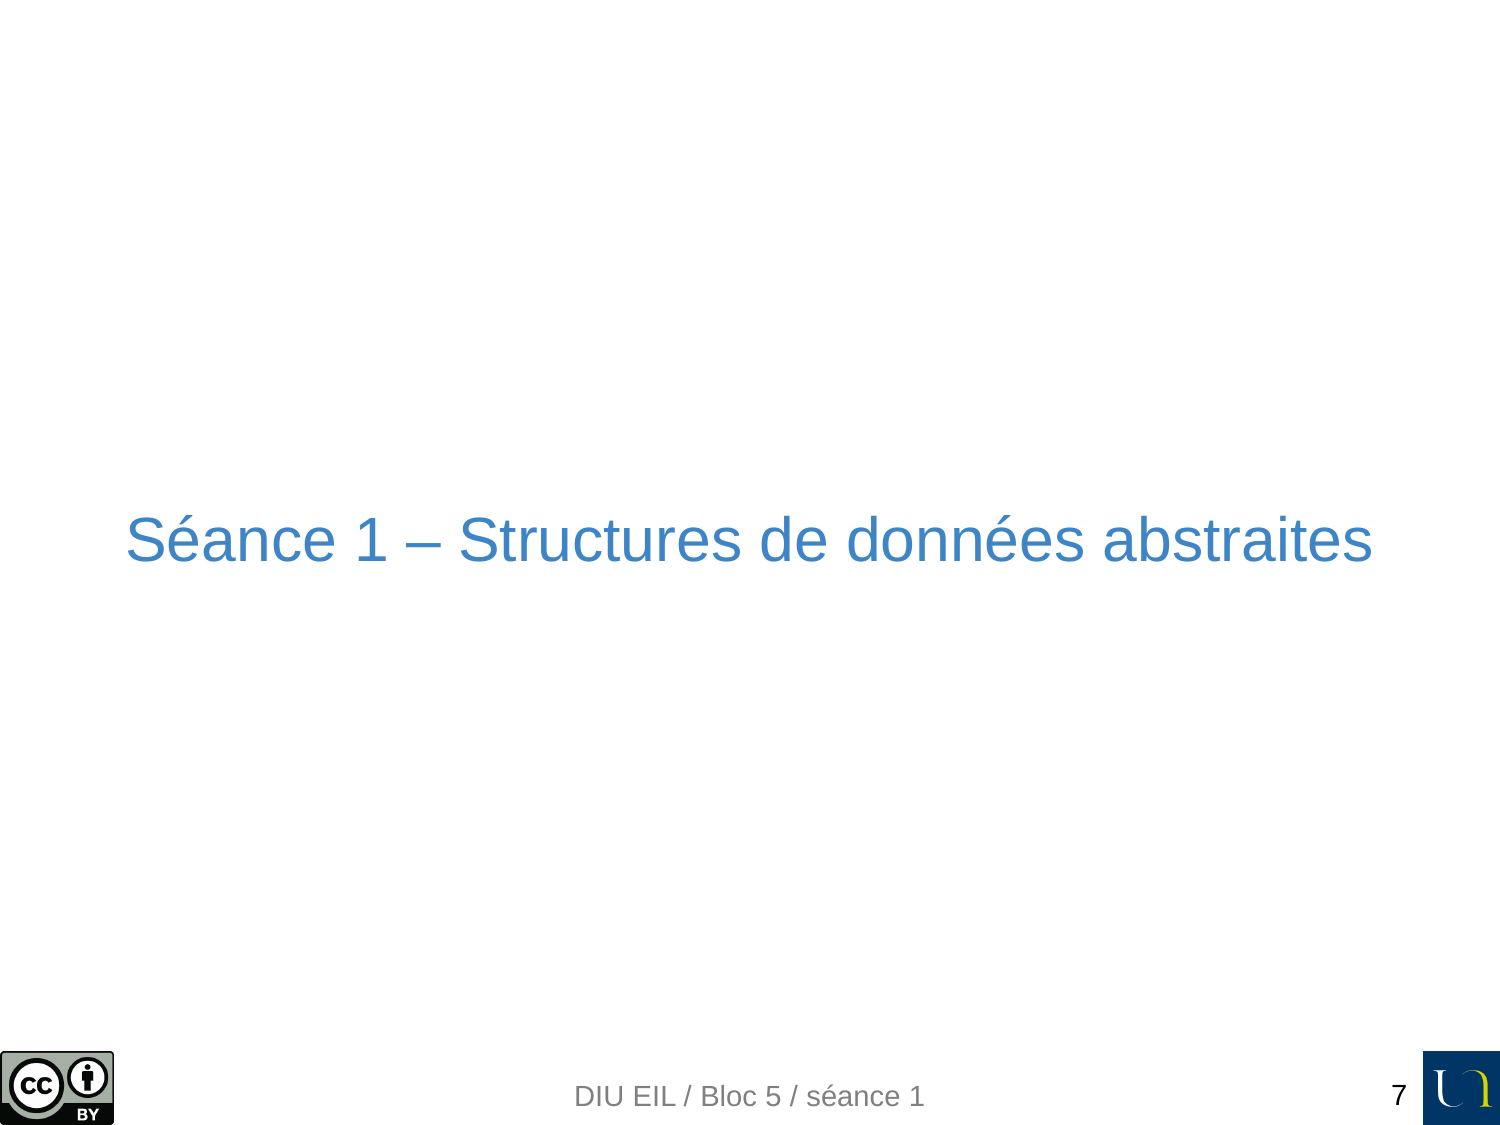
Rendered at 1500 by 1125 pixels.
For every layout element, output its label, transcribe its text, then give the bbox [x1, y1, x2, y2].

subtitle Séance 1 – Structures de données abstraites [51, 484, 1449, 658]
picture [1417, 1051, 1500, 1125]
picture [0, 1051, 114, 1125]
